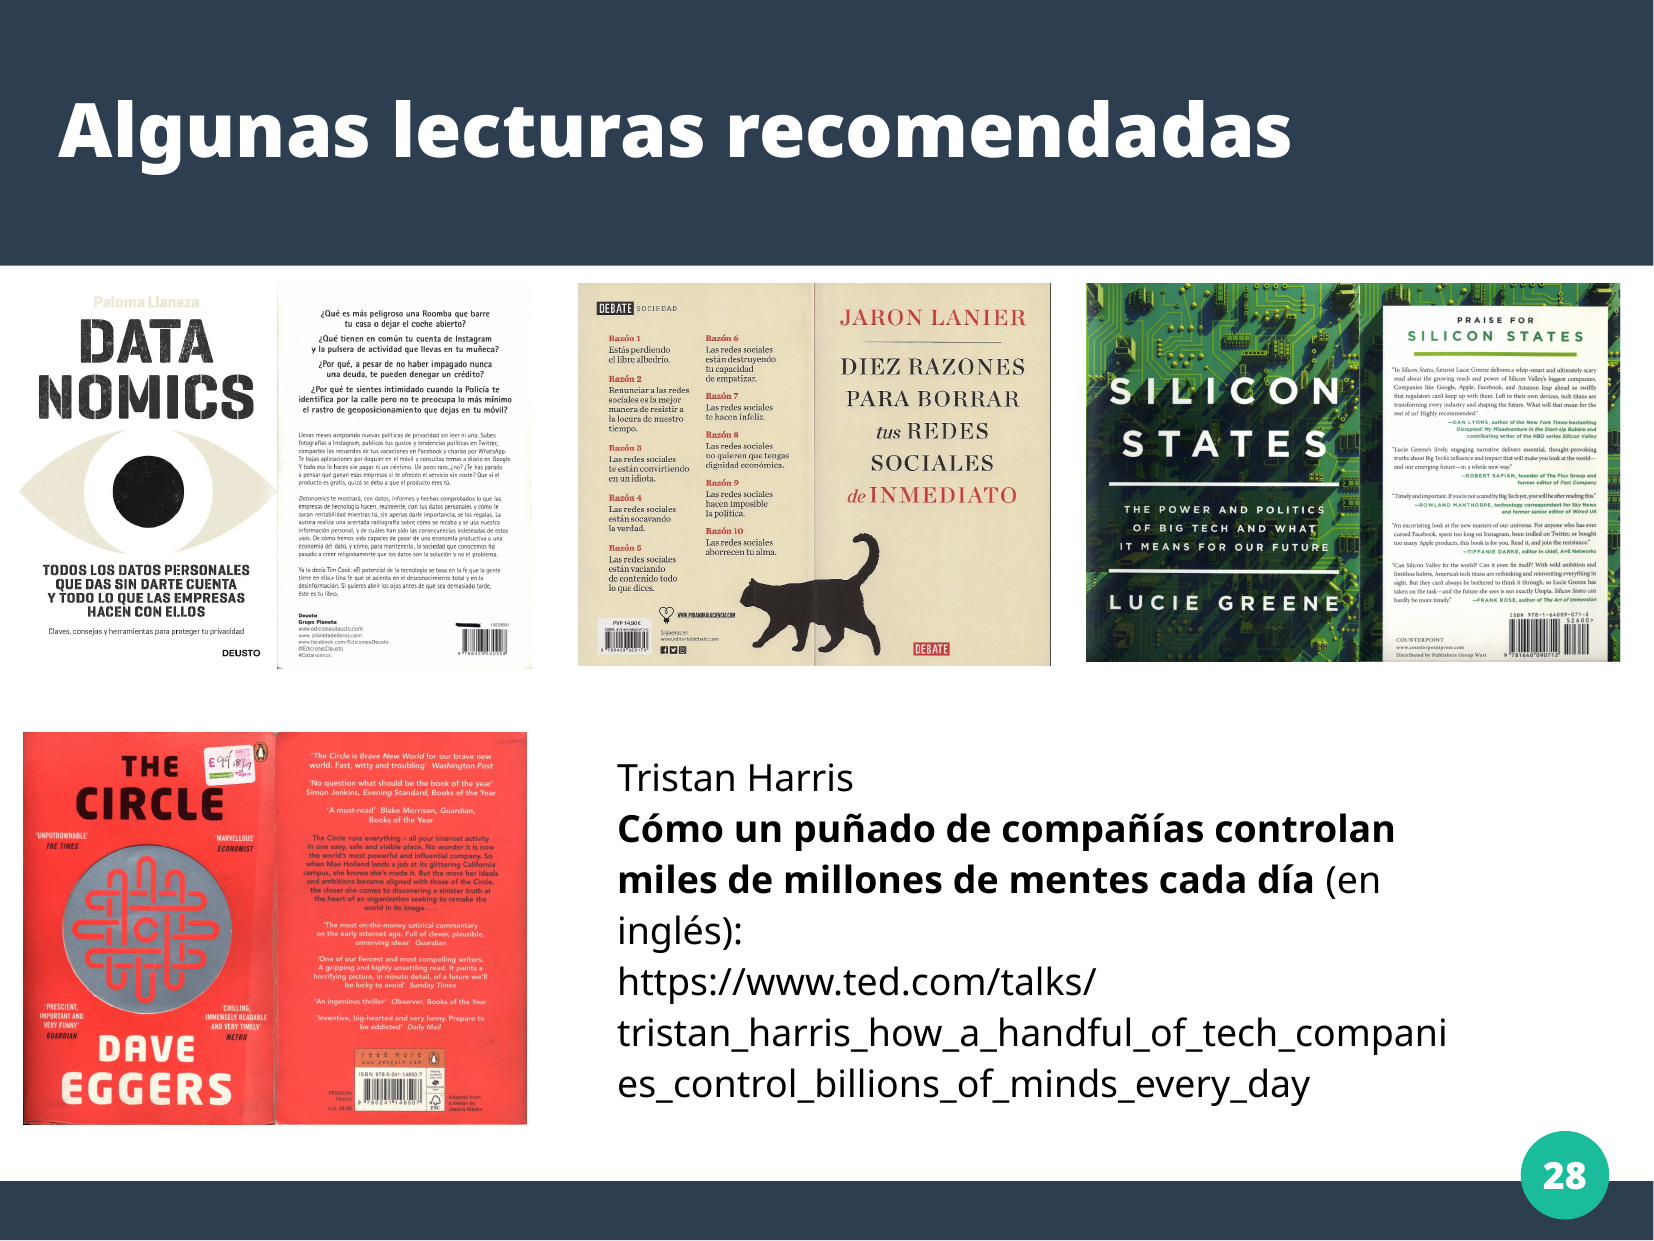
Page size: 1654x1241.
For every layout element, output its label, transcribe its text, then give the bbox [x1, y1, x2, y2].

picture [578, 283, 1051, 666]
text_box Tristan Harris Cómo un puñado de compañías controlan miles de millones de mentes cada día (en inglés): https://www.ted.com/talks/tristan_harris_how_a_handful_of_tech_companies_control_billions_of_minds_every_day [602, 744, 1477, 1064]
picture [19, 283, 532, 670]
picture [1086, 283, 1621, 662]
picture [23, 732, 527, 1125]
title Algunas lecturas recomendadas [59, 49, 1595, 207]
